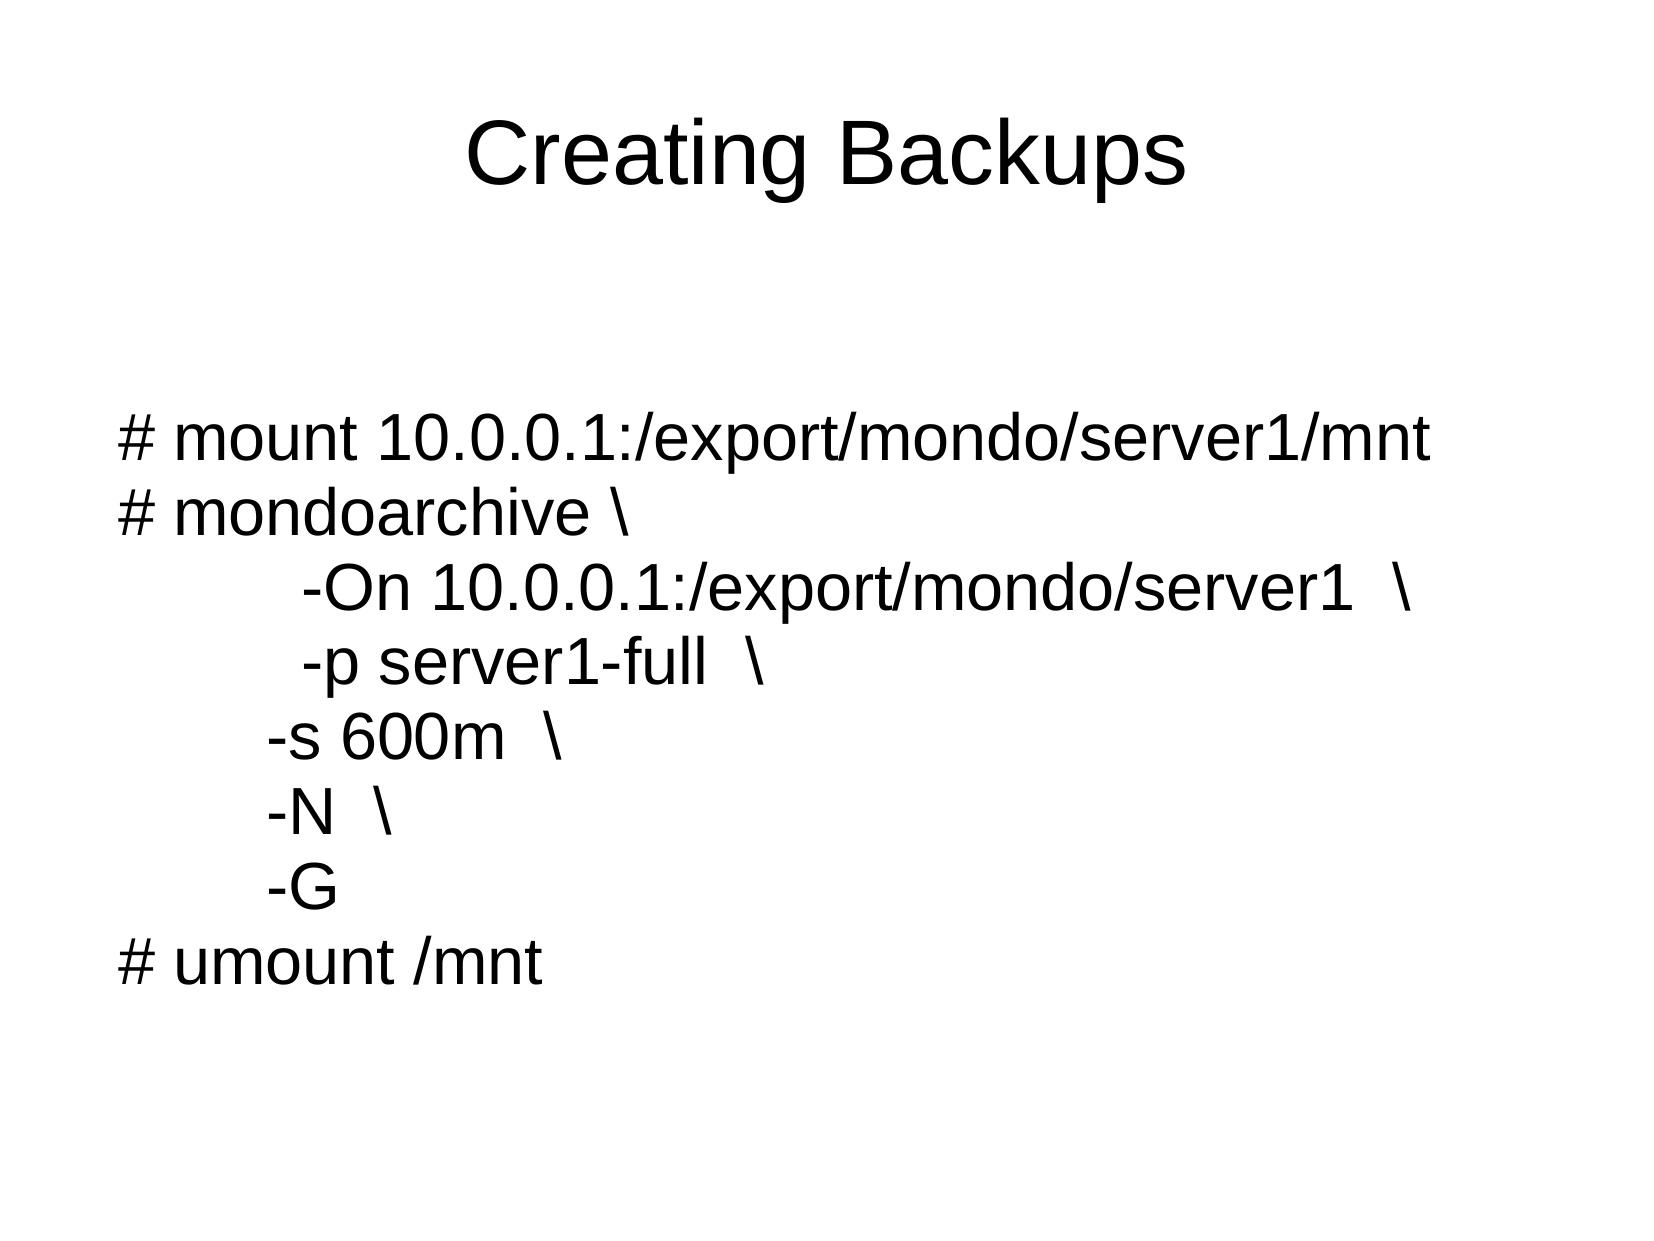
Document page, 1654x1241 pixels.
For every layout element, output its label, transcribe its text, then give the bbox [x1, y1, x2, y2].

subtitle # mount 10.0.0.1:/export/mondo/server1/mnt # mondoarchive \ -On 10.0.0.1:/export/mondo/server1 \ -p server1-full \ -s 600m \ -N \ -G # umount /mnt [82, 297, 1571, 1102]
title Creating Backups [82, 49, 1571, 257]
